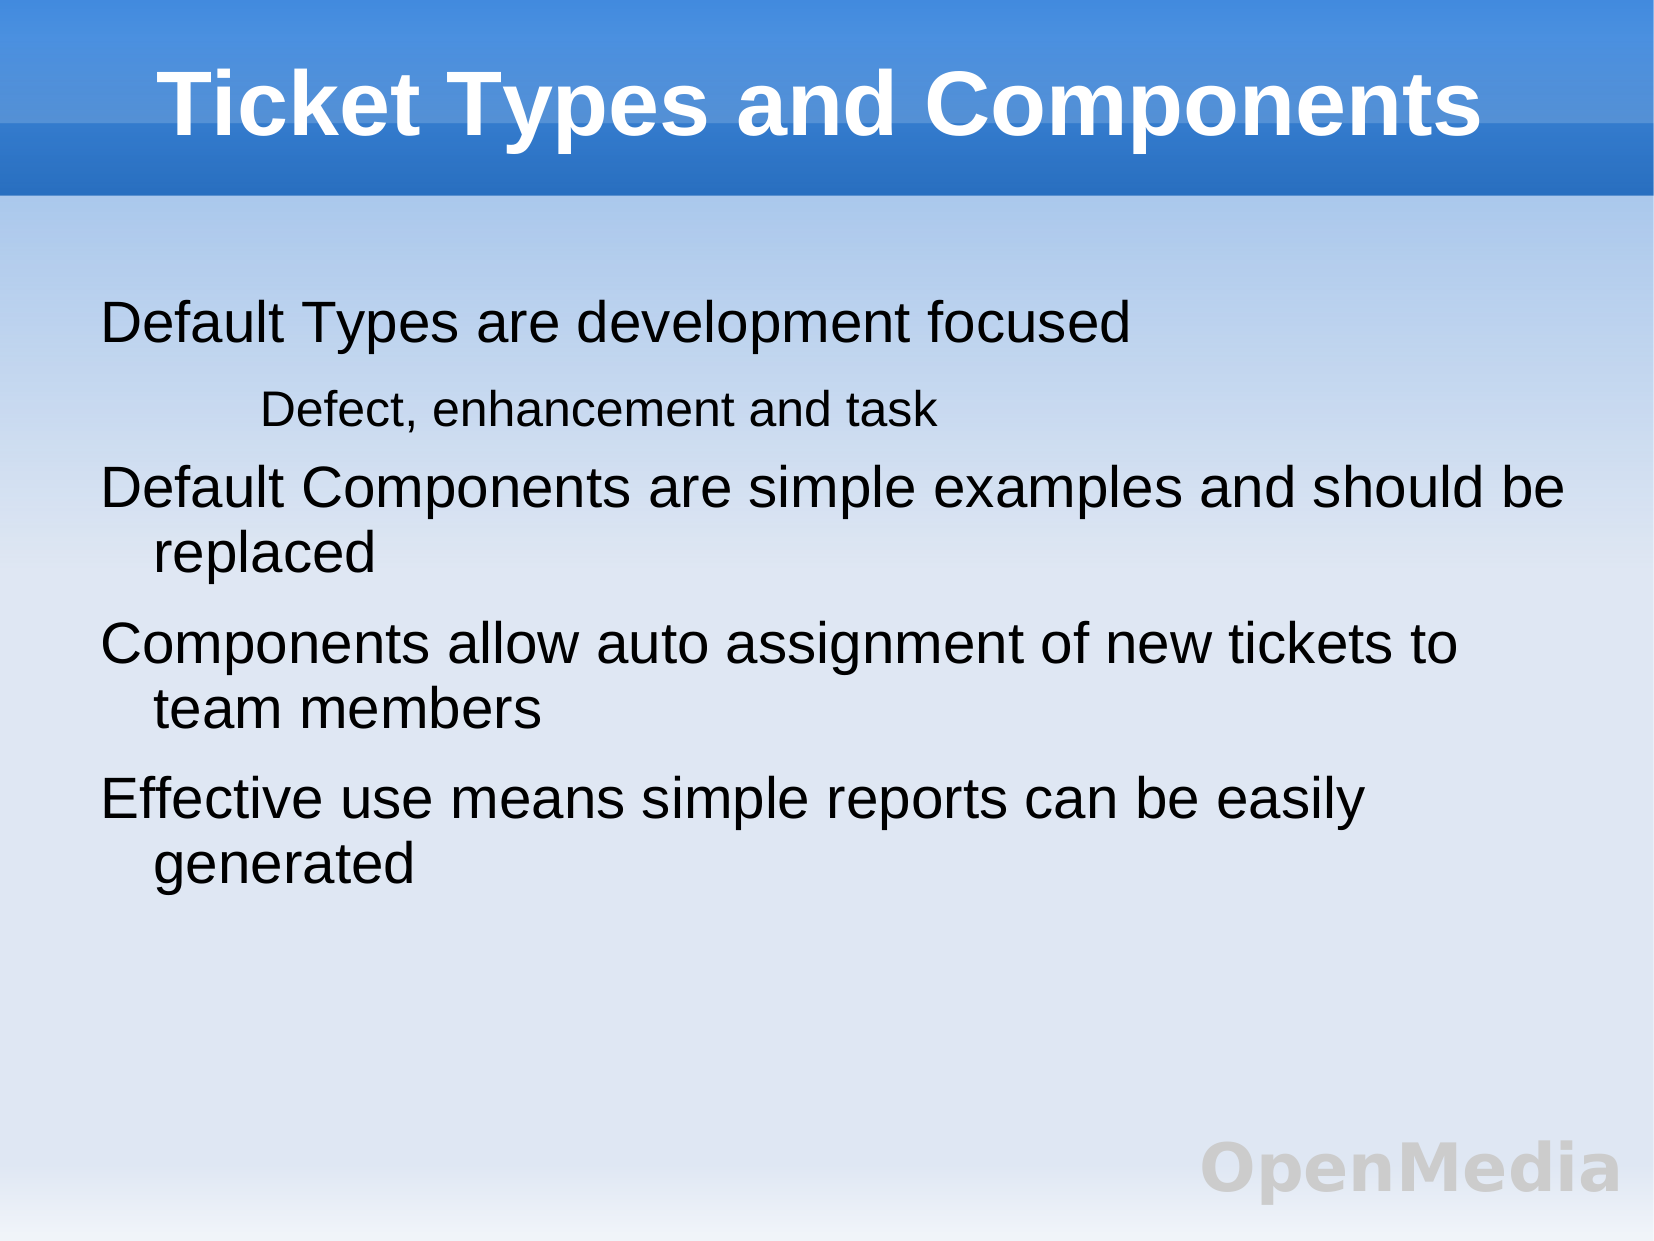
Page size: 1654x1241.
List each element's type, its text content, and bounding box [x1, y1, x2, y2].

title Ticket Types and Components [76, 7, 1565, 200]
picture [0, 0, 1654, 1241]
list Default Types are development focused Defect, enhancement and task Default Components are simple examples and should be replaced Components allow auto assignment of new tickets to team members Effective use means simple reports can be easily generated [82, 290, 1571, 1094]
